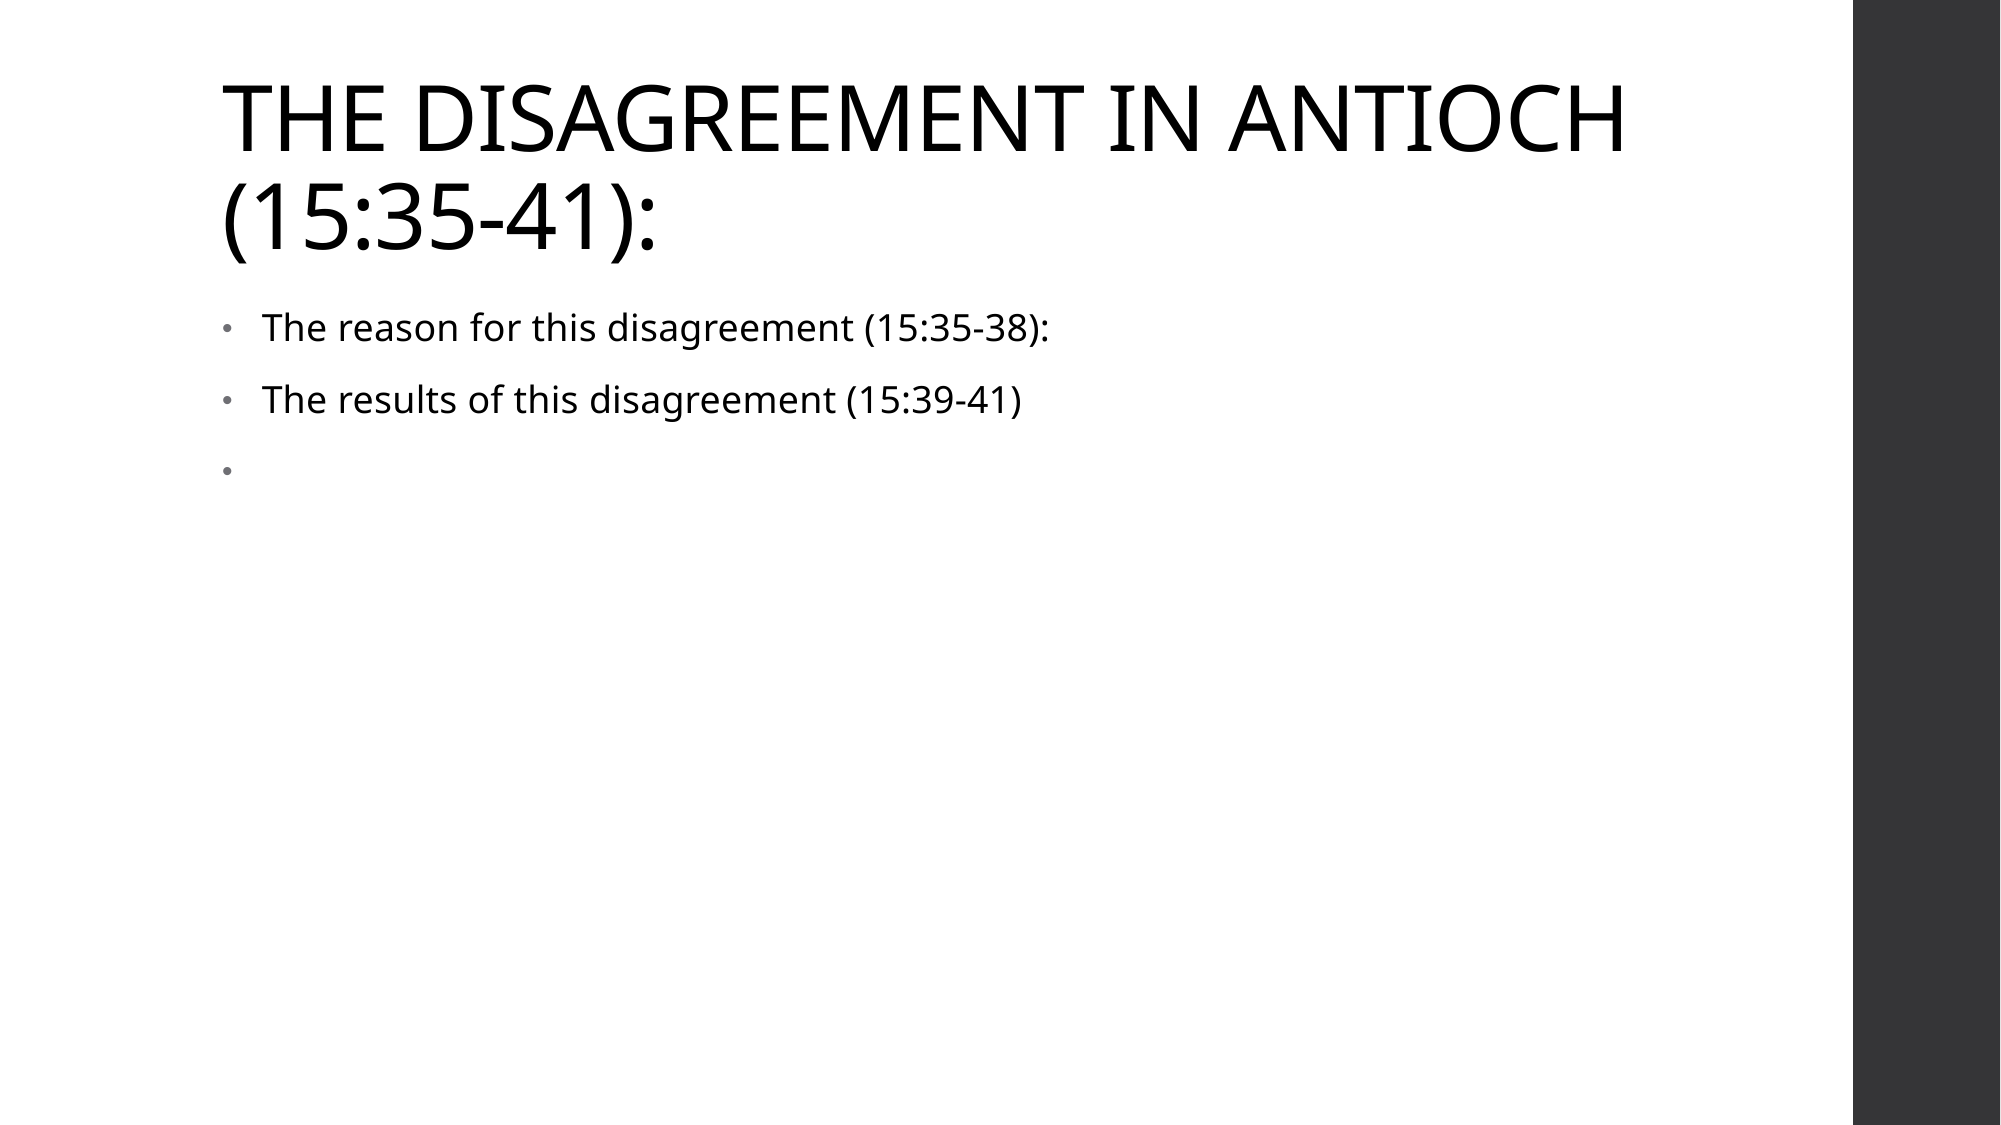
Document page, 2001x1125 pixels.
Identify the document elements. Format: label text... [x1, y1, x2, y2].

title THE DISAGREEMENT IN ANTIOCH (15:35-41): [206, 60, 1797, 278]
list The reason for this disagreement (15:35-38): The results of this disagreement (15:39-41) [206, 299, 1617, 1014]
